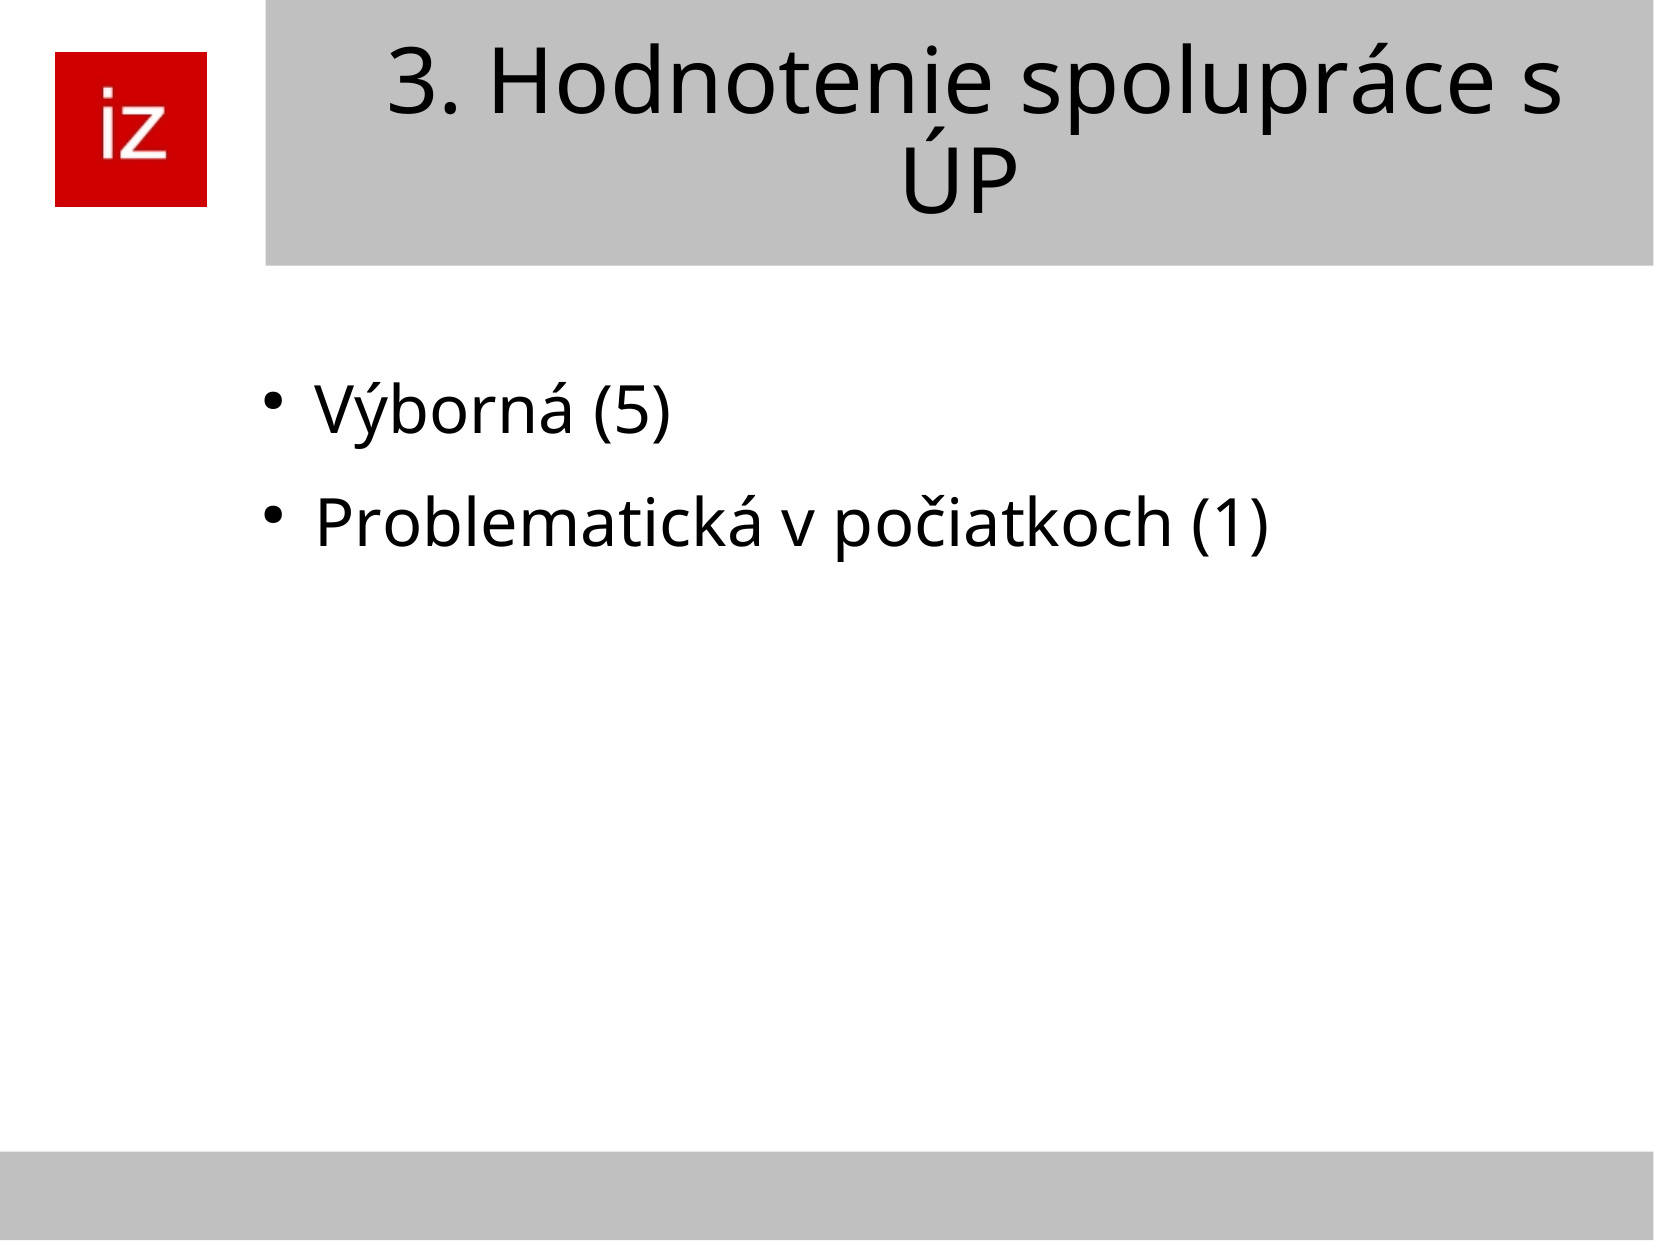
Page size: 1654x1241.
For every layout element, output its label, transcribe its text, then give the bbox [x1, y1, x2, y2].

list Výborná (5) Problematická v počiatkoch (1) [147, 375, 1559, 1241]
title 3. Hodnotenie spolupráce s ÚP [295, 2, 1625, 265]
picture [55, 52, 207, 207]
